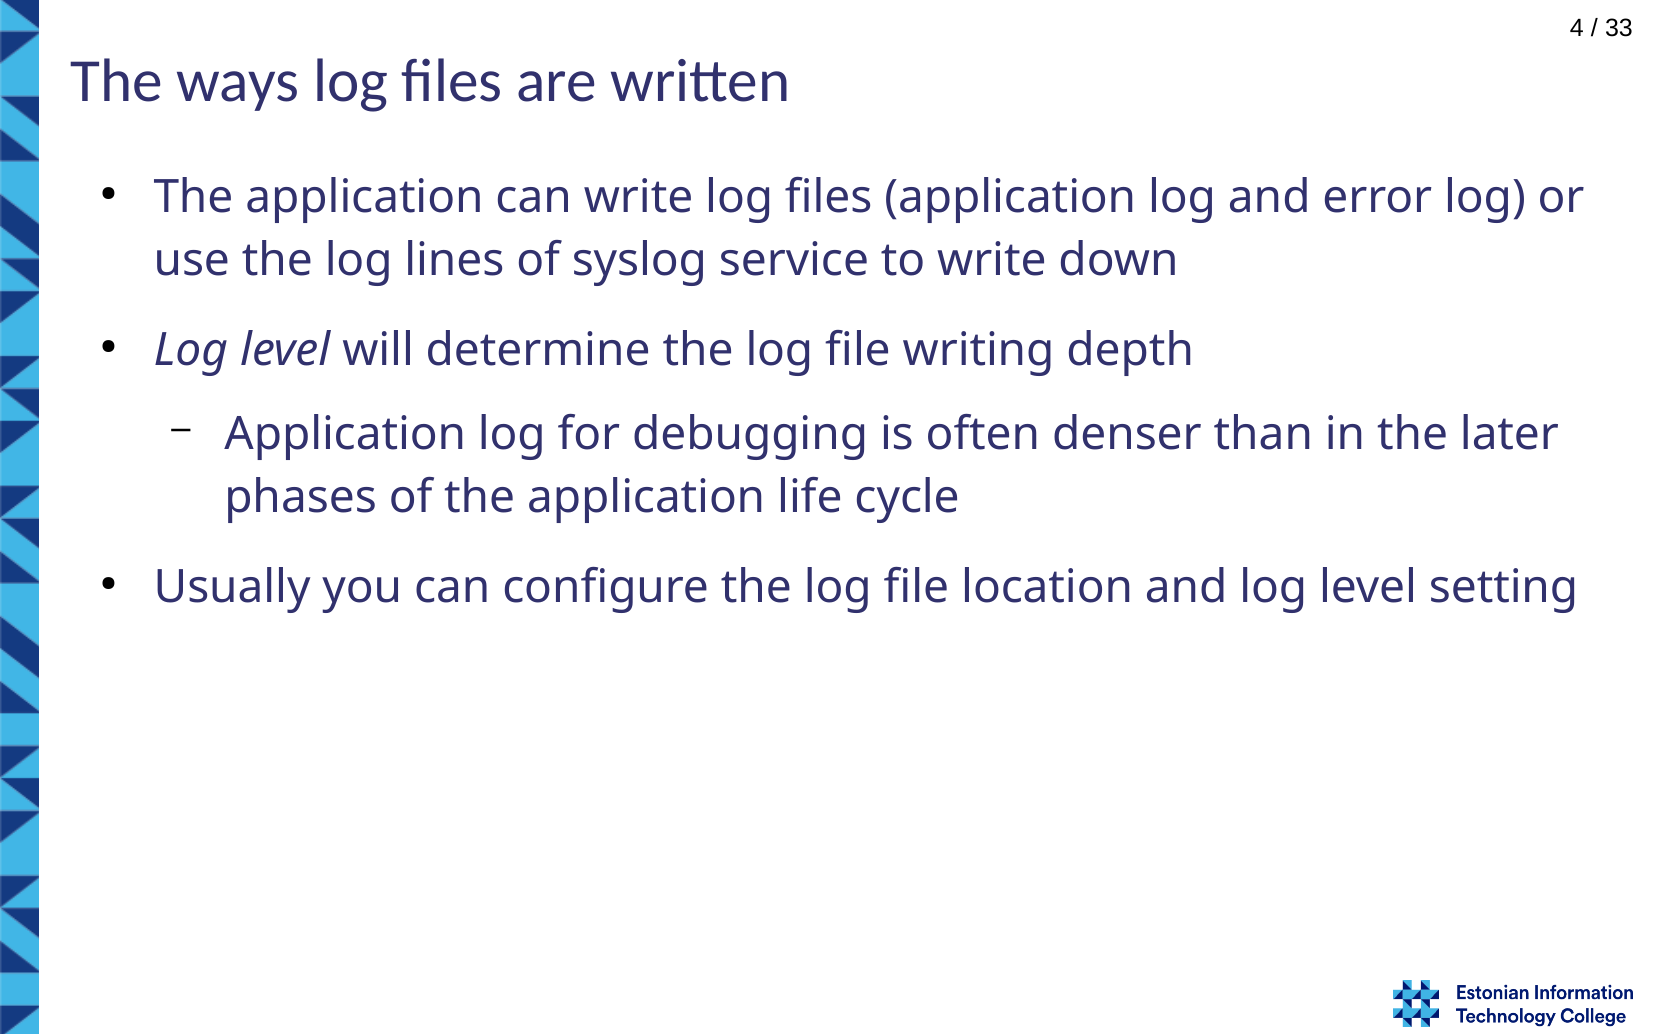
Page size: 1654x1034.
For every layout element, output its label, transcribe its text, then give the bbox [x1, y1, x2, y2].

title The ways log files are written [70, 41, 1630, 130]
list The application can write log files (application log and error log) or use the log lines of syslog service to write down Log level will determine the log file writing depth Application log for debugging is often denser than in the later phases of the application life cycle Usually you can configure the log file location and log level setting [82, 163, 1625, 857]
picture [1393, 980, 1633, 1027]
